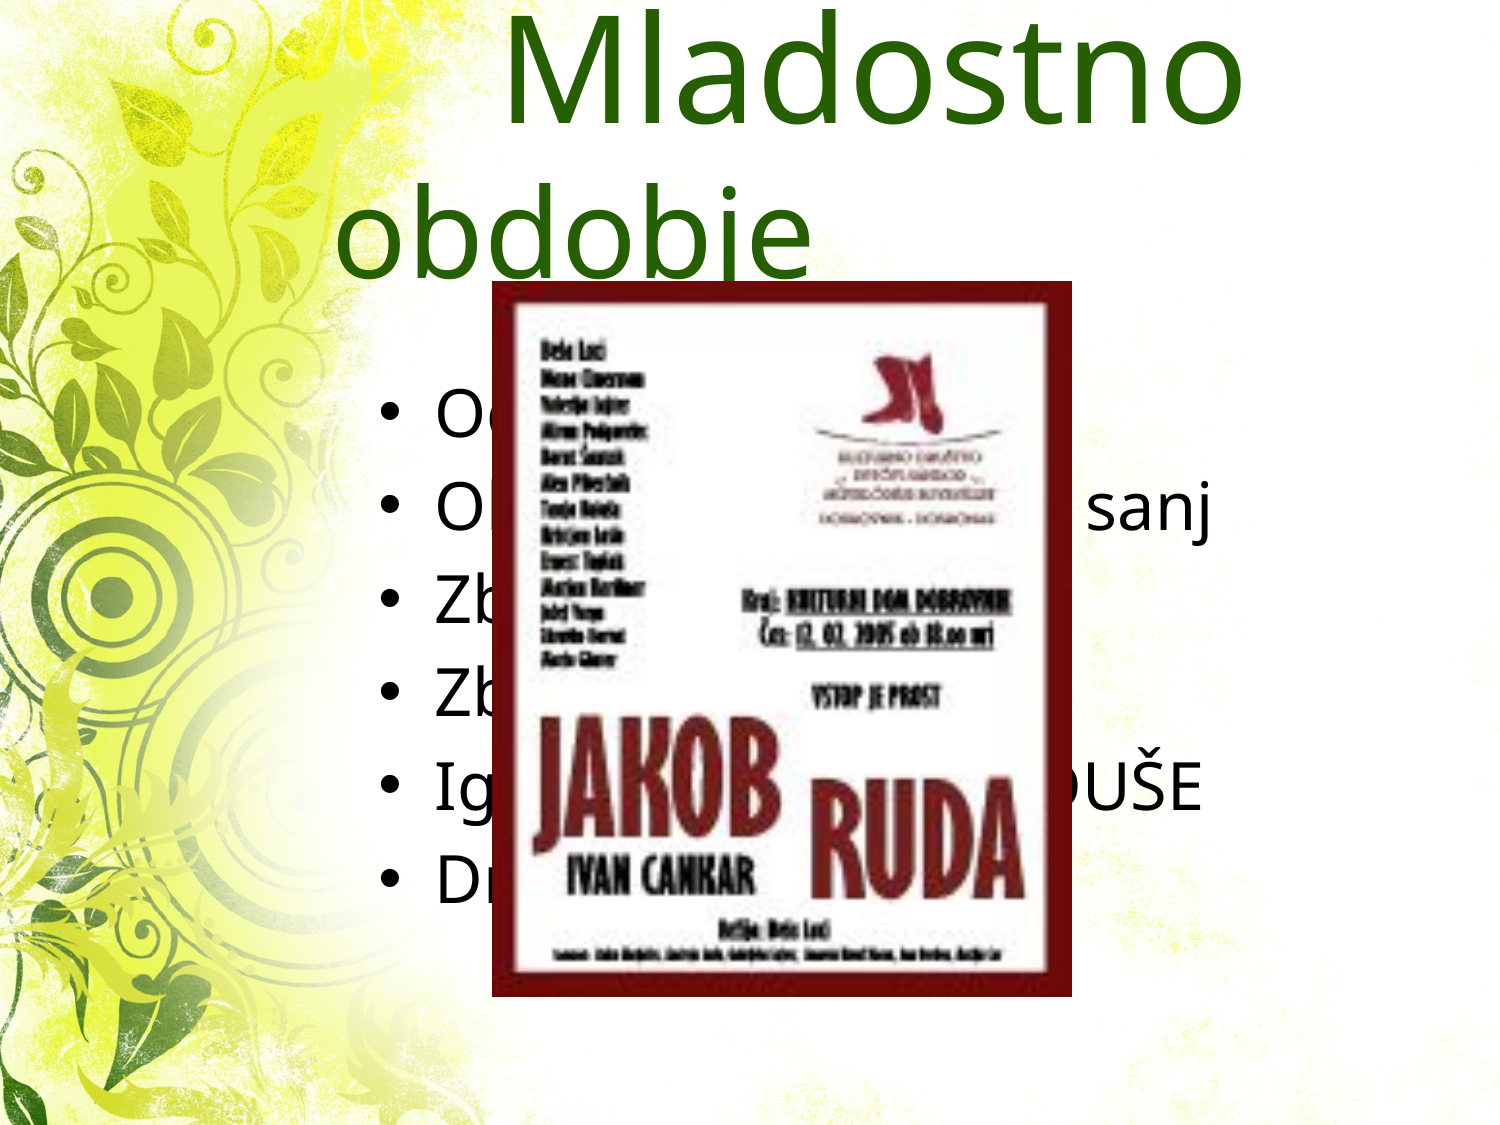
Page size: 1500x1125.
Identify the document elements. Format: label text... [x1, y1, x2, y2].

title Mladostno obdobje [316, 45, 1414, 233]
picture [0, 0, 1500, 1125]
list Od 1891 do 1900 Obdobje začetkov in sanj Zbirka EROIKA Zbirka VINJETE Igra ROMANTIČNE DUŠE Drama JAKOB RUDA [363, 269, 1414, 1005]
